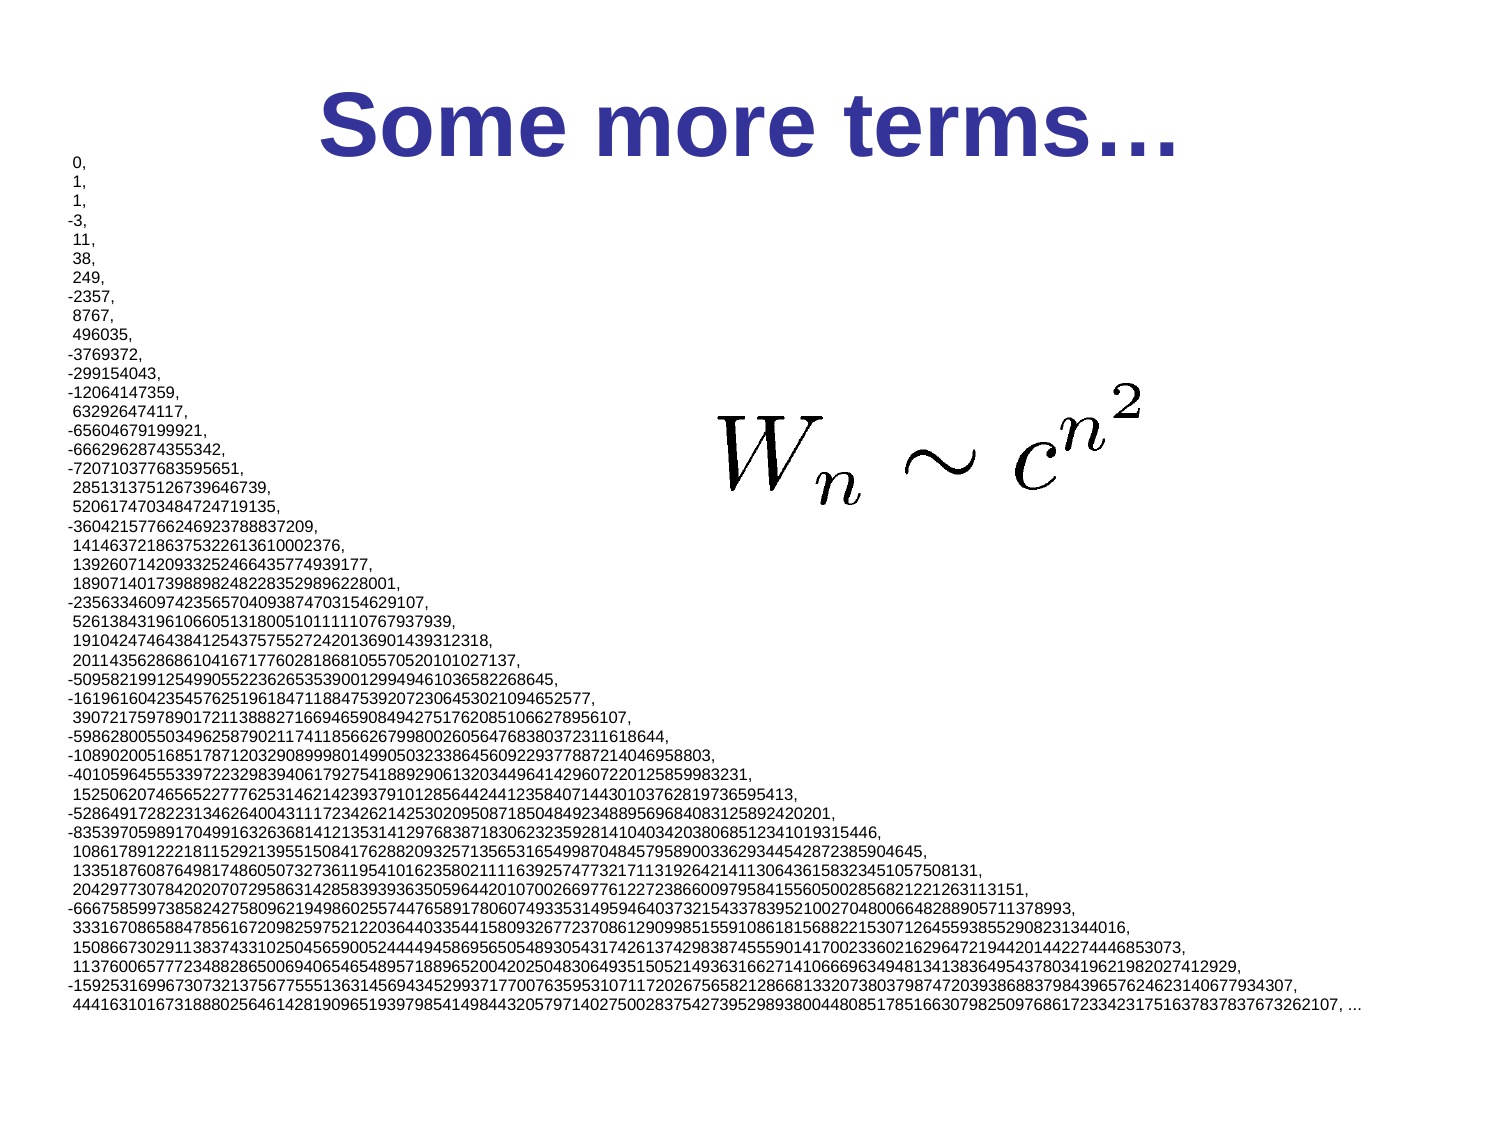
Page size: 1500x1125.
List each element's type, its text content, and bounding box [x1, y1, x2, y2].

picture [714, 373, 1140, 512]
title Some more terms… [76, 30, 1427, 148]
list 0, 1, 1, -3, 11, 38, 249, -2357, 8767, 496035, -3769372, -299154043, -12064147359, 632926474117, -65604679199921, -6662962874355342, -720710377683595651, 285131375126739646739, 5206174703484724719135, -36042157766246923788837209, 14146372186375322613610002376, 13926071420933252466435774939177, 18907140173988982482283529896228001, -23563346097423565704093874703154629107, 52613843196106605131800510111110767937939, 191042474643841254375755272420136901439312318, 201143562868610416717760281868105570520101027137, -5095821991254990552236265353900129949461036582268645, -16196160423545762519618471188475392072306453021094652577, 390721759789017211388827166946590849427517620851066278956107, -5986280055034962587902117411856626799800260564768380372311618644, -108902005168517871203290899980149905032338645609229377887214046958803, -4010596455533972232983940617927541889290613203449641429607220125859983231, 152506207465652277762531462142393791012856442441235840714430103762819736595413, -5286491728223134626400431117234262142530209508718504849234889569684083125892420201, -835397059891704991632636814121353141297683871830623235928141040342038068512341019315446, 10861789122218115292139551508417628820932571356531654998704845795890033629344542872385904645, 13351876087649817486050732736119541016235802111163925747732171131926421411306436158323451057508131, 2042977307842020707295863142858393936350596442010700266977612272386600979584155605002856821221263113151, -666758599738582427580962194986025574476589178060749335314959464037321543378395210027048006648288905711378993, 333167086588478561672098259752122036440335441580932677237086129099851559108618156882215307126455938552908231344016, 150866730291138374331025045659005244449458695650548930543174261374298387455590141700233602162964721944201442274446853073, 113760065777234882865006940654654895718896520042025048306493515052149363166271410666963494813413836495437803419621982027412929, -159253169967307321375677555136314569434529937177007635953107117202675658212866813320738037987472039386883798439657624623140677934307, 44416310167318880256461428190965193979854149844320579714027500283754273952989380044808517851663079825097686172334231751637837837673262107, ... [53, 148, 1439, 1083]
